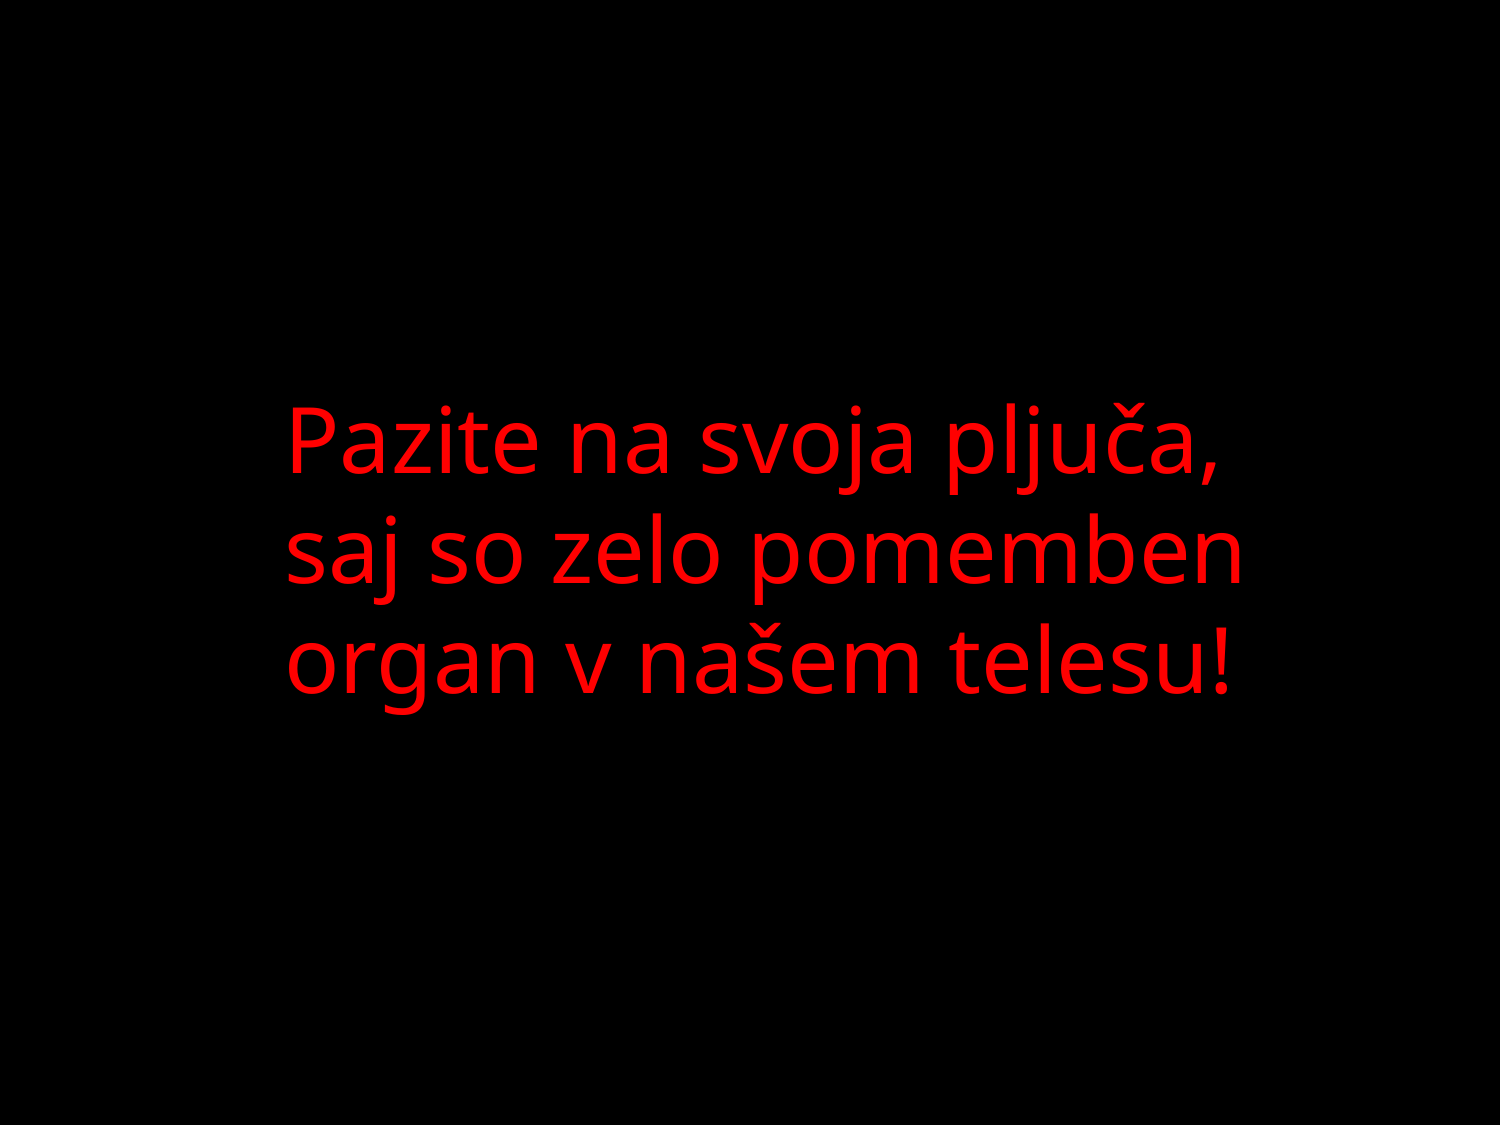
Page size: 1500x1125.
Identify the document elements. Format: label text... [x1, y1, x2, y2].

text_box Pazite na svoja pljuča, saj so zelo pomemben organ v našem telesu! [269, 374, 1266, 720]
